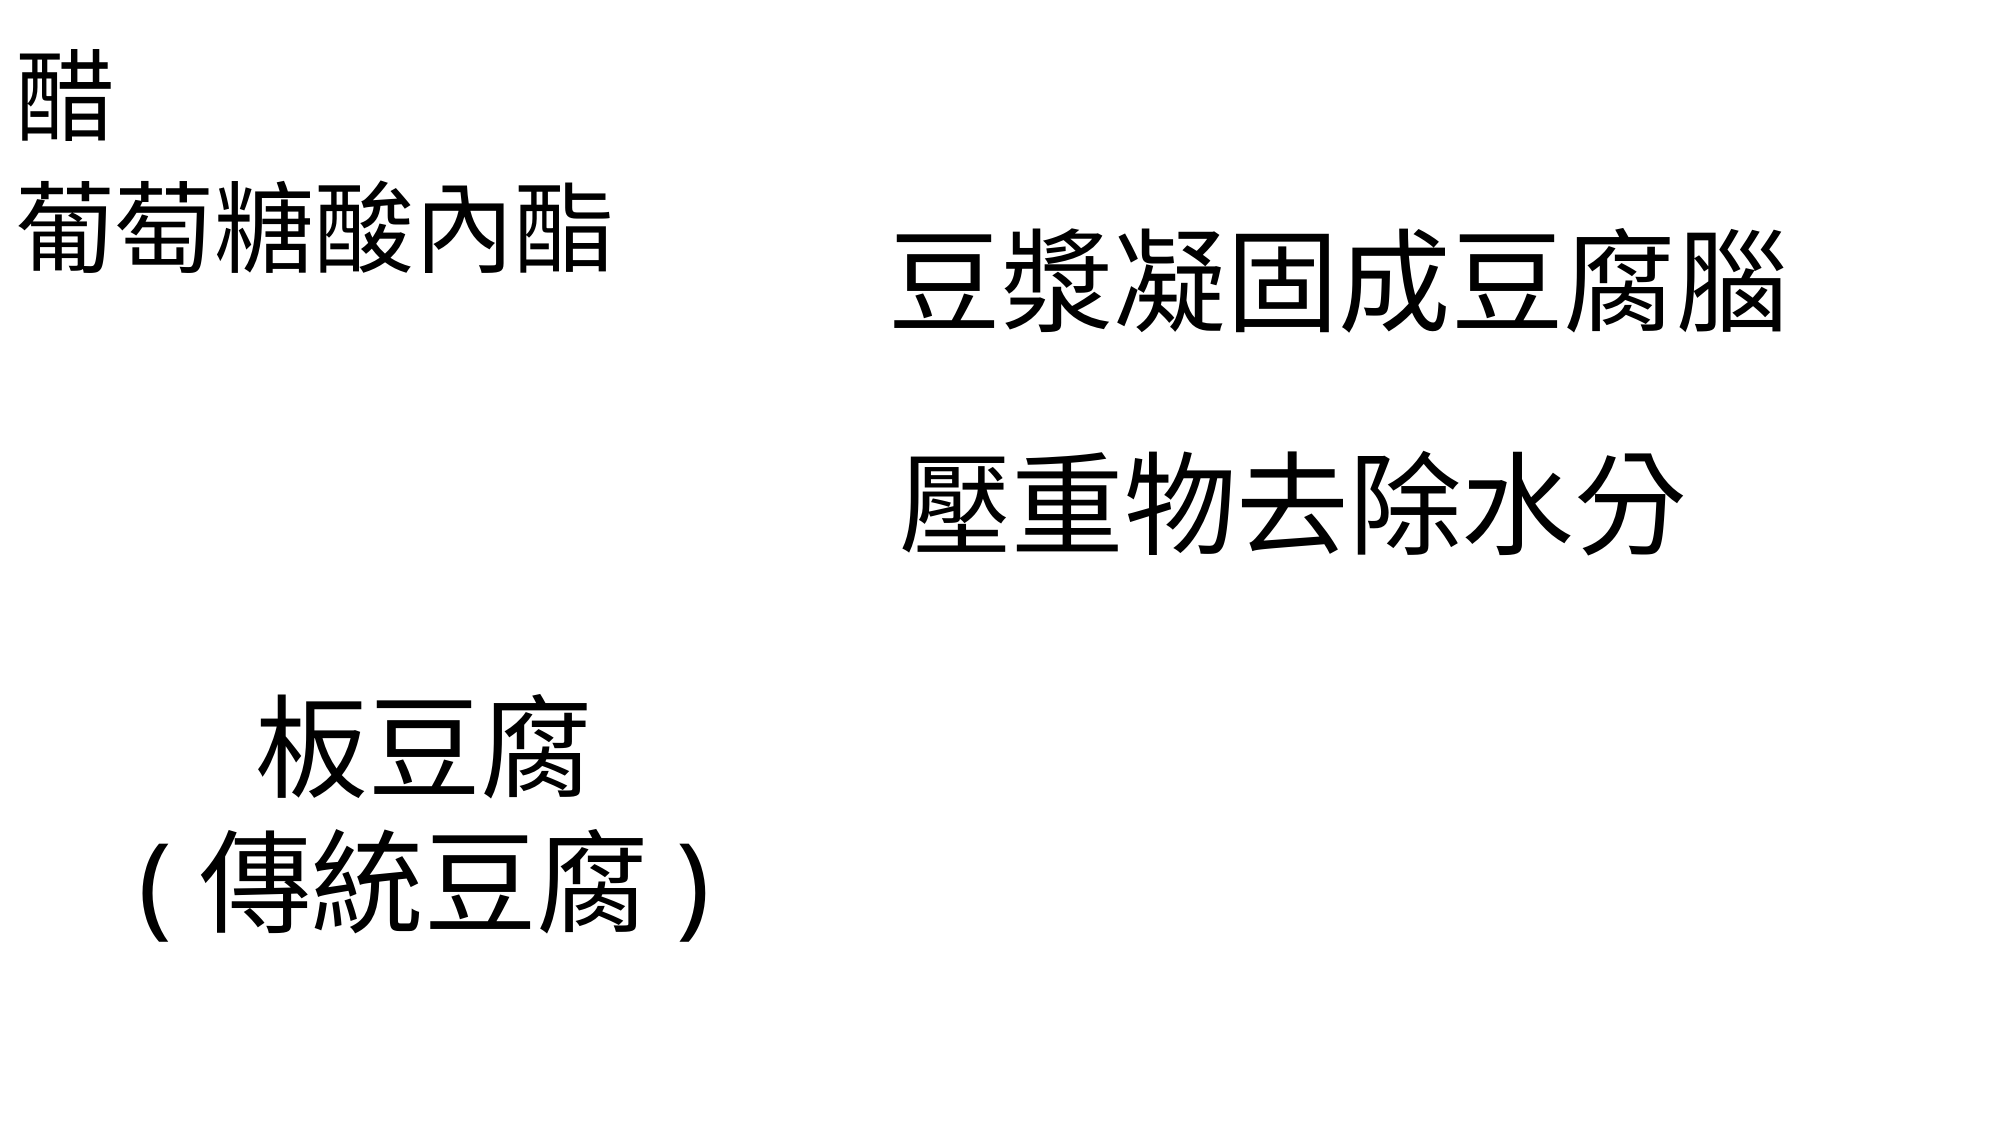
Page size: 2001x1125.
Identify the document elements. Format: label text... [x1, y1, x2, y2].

text_box 葡萄糖酸內酯 [0, 163, 657, 295]
text_box 板豆腐 (傳統豆腐) [0, 669, 849, 958]
text_box 豆漿凝固成豆腐腦 [868, 203, 1809, 356]
text_box 壓重物去除水分 [868, 426, 1717, 578]
text_box 醋 [0, 26, 708, 163]
